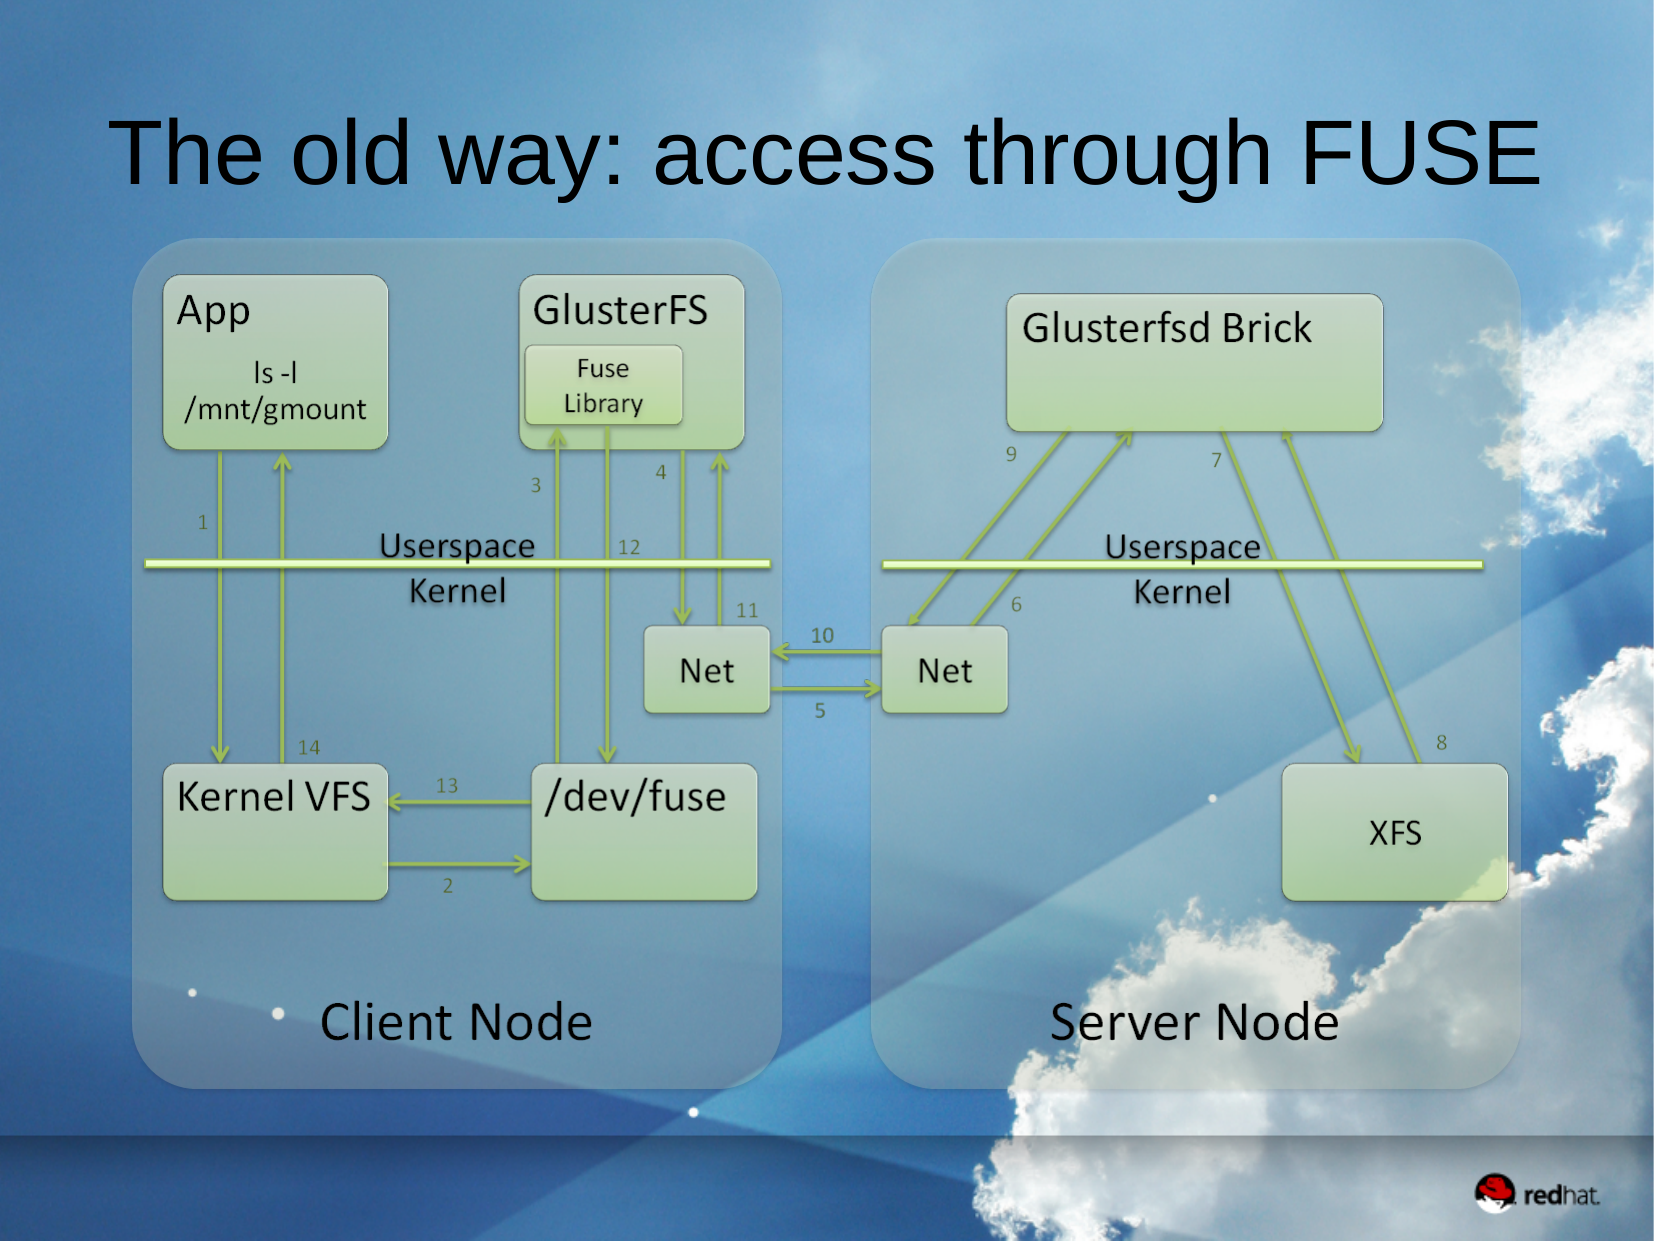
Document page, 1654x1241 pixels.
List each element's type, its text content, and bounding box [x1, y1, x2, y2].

title The old way: access through FUSE [82, 49, 1571, 257]
picture [0, 0, 1654, 1241]
